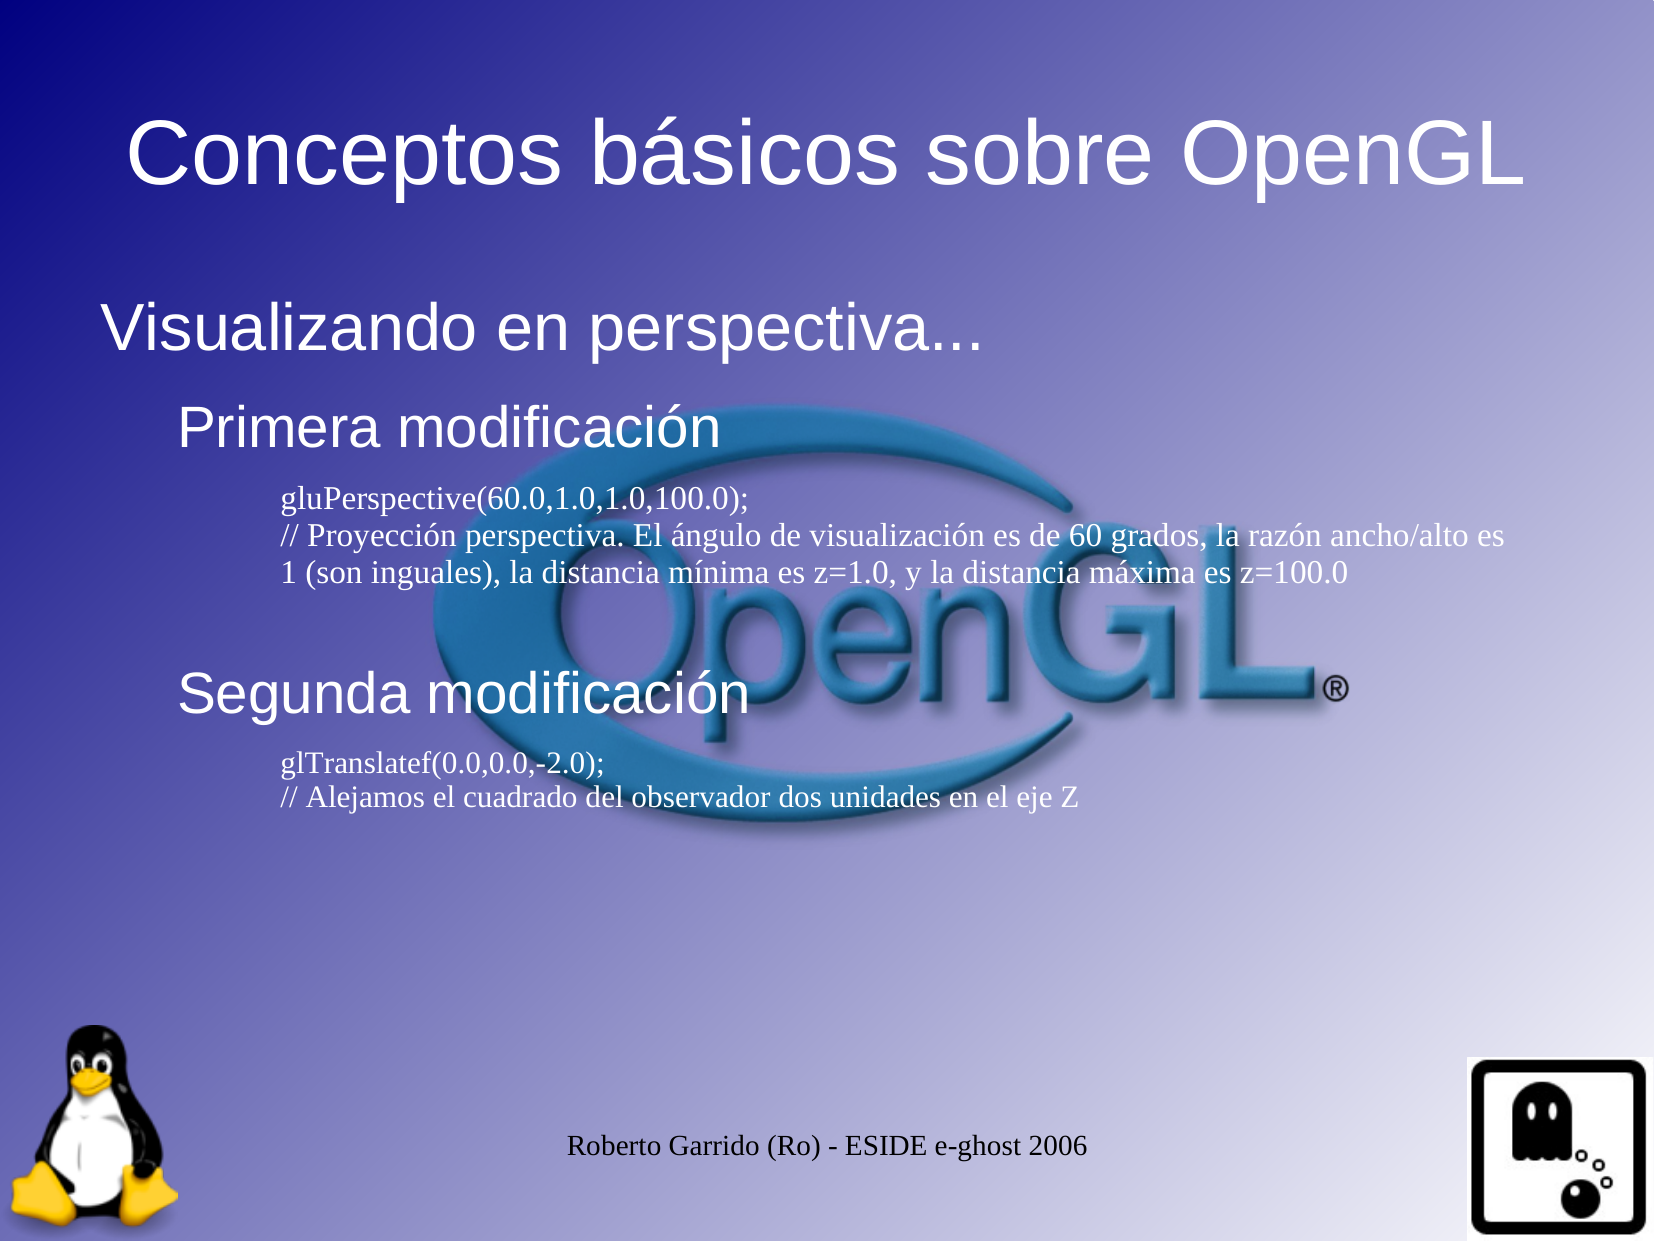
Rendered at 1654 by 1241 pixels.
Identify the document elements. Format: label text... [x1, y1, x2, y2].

picture [1467, 1057, 1654, 1241]
picture [0, 1025, 178, 1241]
list Visualizando en perspectiva... Primera modificación Segunda modificación [82, 290, 1571, 1109]
text_box glTranslatef(0.0,0.0,-2.0); // Alejamos el cuadrado del observador dos unidades en el eje Z [265, 738, 1359, 822]
text_box gluPerspective(60.0,1.0,1.0,100.0); // Proyección perspectiva. El ángulo de visualización es de 60 grados, la razón ancho/alto es 1 (son inguales), la distancia mínima es z=1.0, y la distancia máxima es z=100.0 [265, 472, 1536, 599]
title Conceptos básicos sobre OpenGL [82, 49, 1571, 257]
